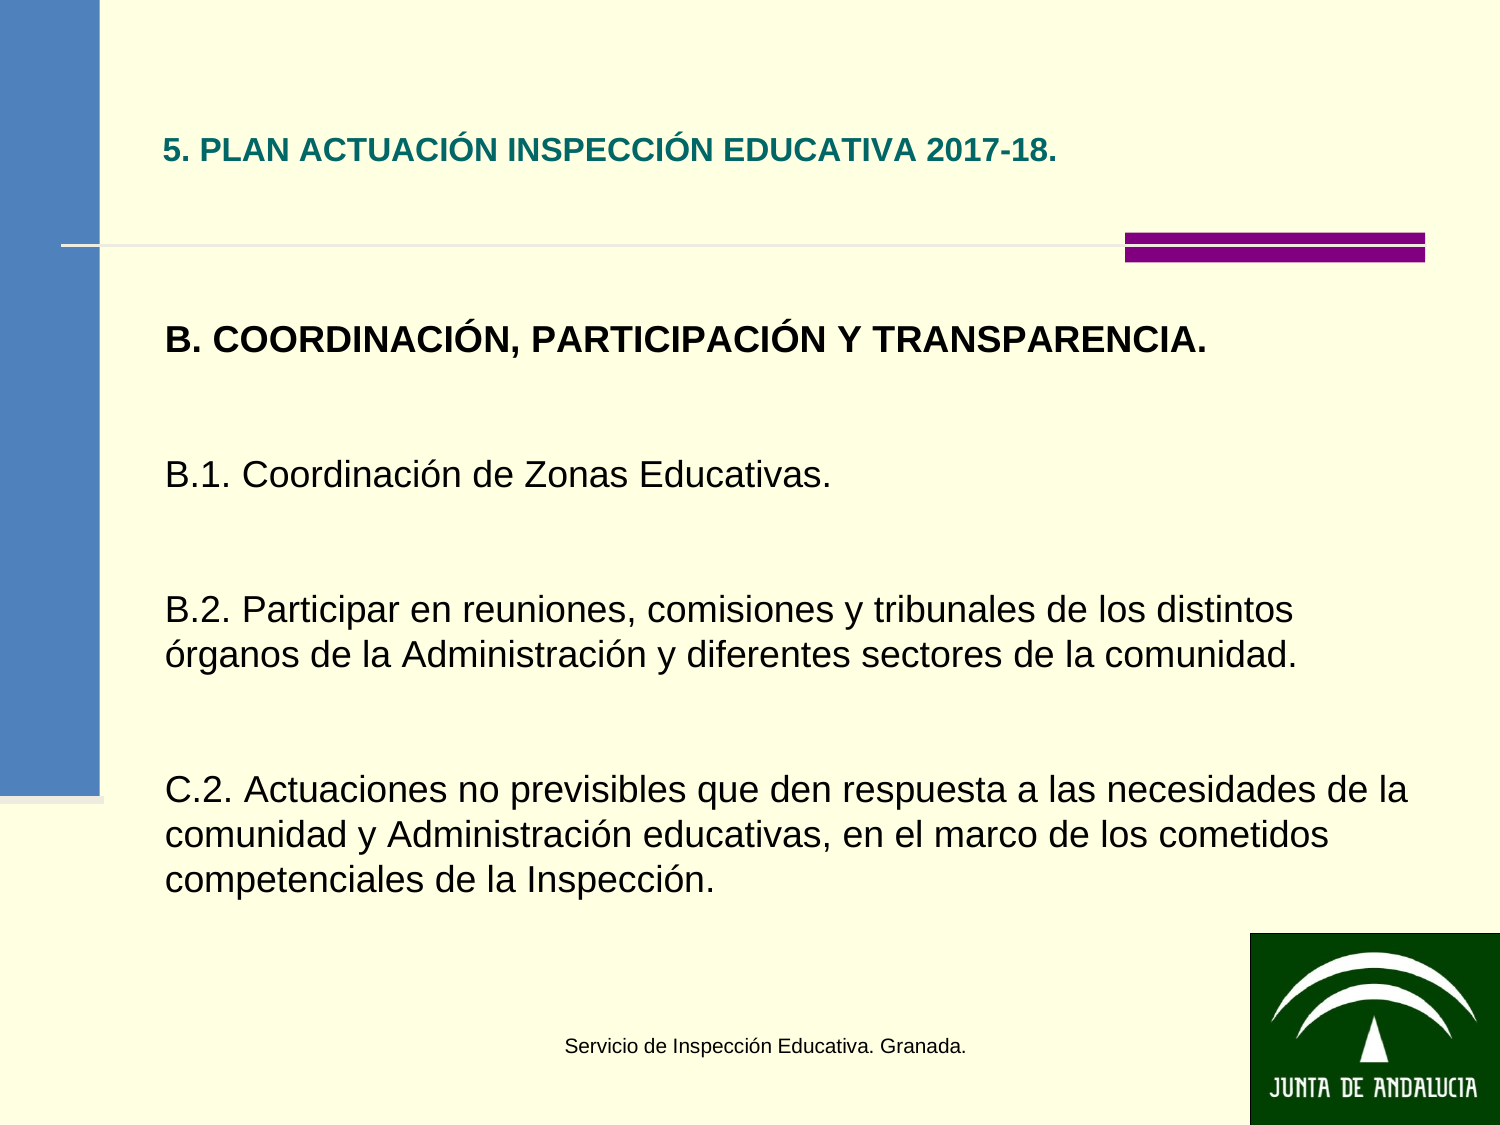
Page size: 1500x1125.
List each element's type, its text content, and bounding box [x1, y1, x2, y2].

picture [1250, 933, 1500, 1125]
text_box B. COORDINACIÓN, PARTICIPACIÓN Y TRANSPARENCIA. B.1. Coordinación de Zonas Educativas. B.2. Participar en reuniones, comisiones y tribunales de los distintos órganos de la Administración y diferentes sectores de la comunidad. C.2. Actuaciones no previsibles que den respuesta a las necesidades de la comunidad y Administración educativas, en el marco de los cometidos competenciales de la Inspección. [150, 262, 1426, 1006]
text_box Servicio de Inspección Educativa. Granada. [549, 1025, 1038, 1101]
text_box 5. PLAN ACTUACIÓN INSPECCIÓN EDUCATIVA 2017-18. [147, 54, 1423, 242]
